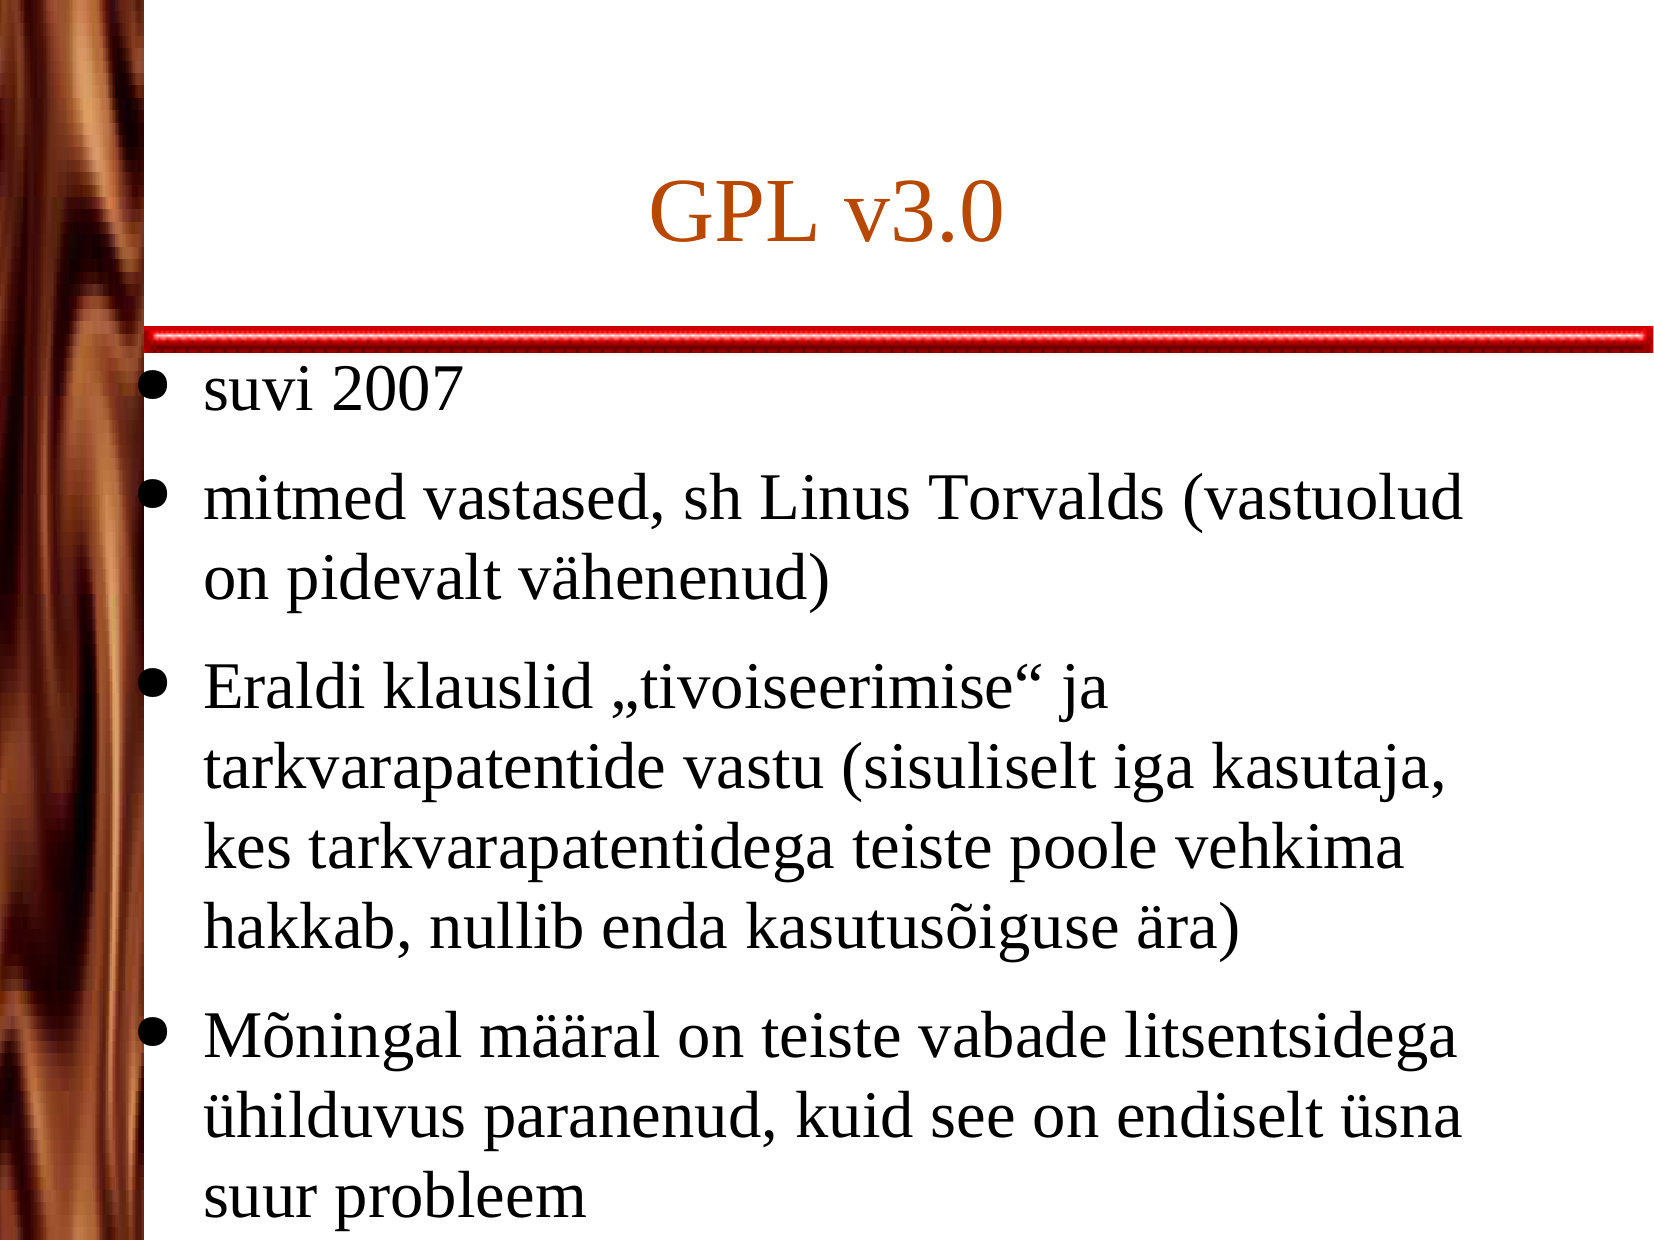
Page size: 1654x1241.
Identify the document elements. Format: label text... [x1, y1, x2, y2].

title GPL v3.0 [121, 100, 1533, 312]
picture [0, 0, 1654, 1240]
list suvi 2007 mitmed vastased, sh Linus Torvalds (vastuolud on pidevalt vähenenud) Eraldi klauslid „tivoiseerimise“ ja tarkvarapatentide vastu (sisuliselt iga kasutaja, kes tarkvarapatentidega teiste poole vehkima hakkab, nullib enda kasutusõiguse ära) Mõningal määral on teiste vabade litsentsidega ühilduvus paranenud, kuid see on endiselt üsna suur probleem [121, 344, 1533, 1226]
